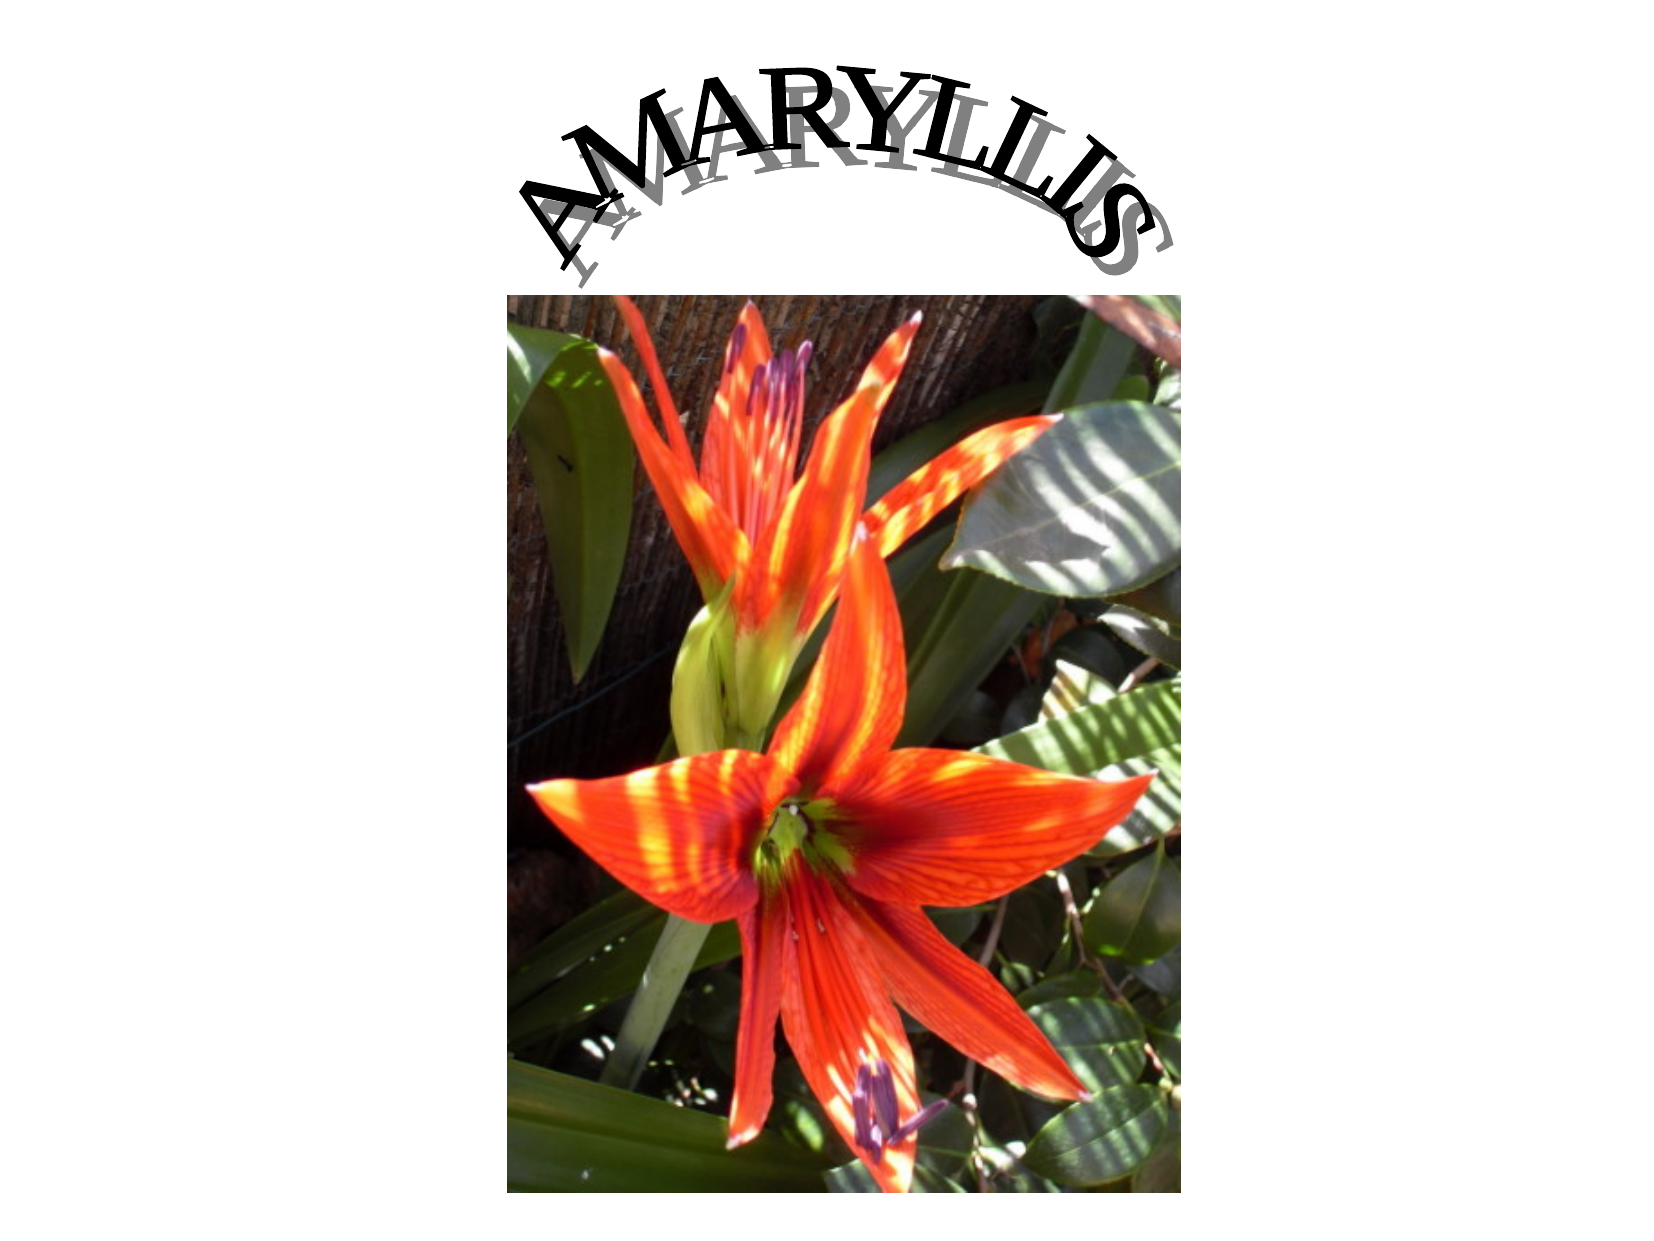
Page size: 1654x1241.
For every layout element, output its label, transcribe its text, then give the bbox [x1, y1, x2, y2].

picture [507, 295, 1181, 1193]
text_box AMARYLLIS [519, 68, 850, 271]
text_box AMARYLLIS [837, 66, 931, 152]
text_box AMARYLLIS [913, 75, 1155, 257]
